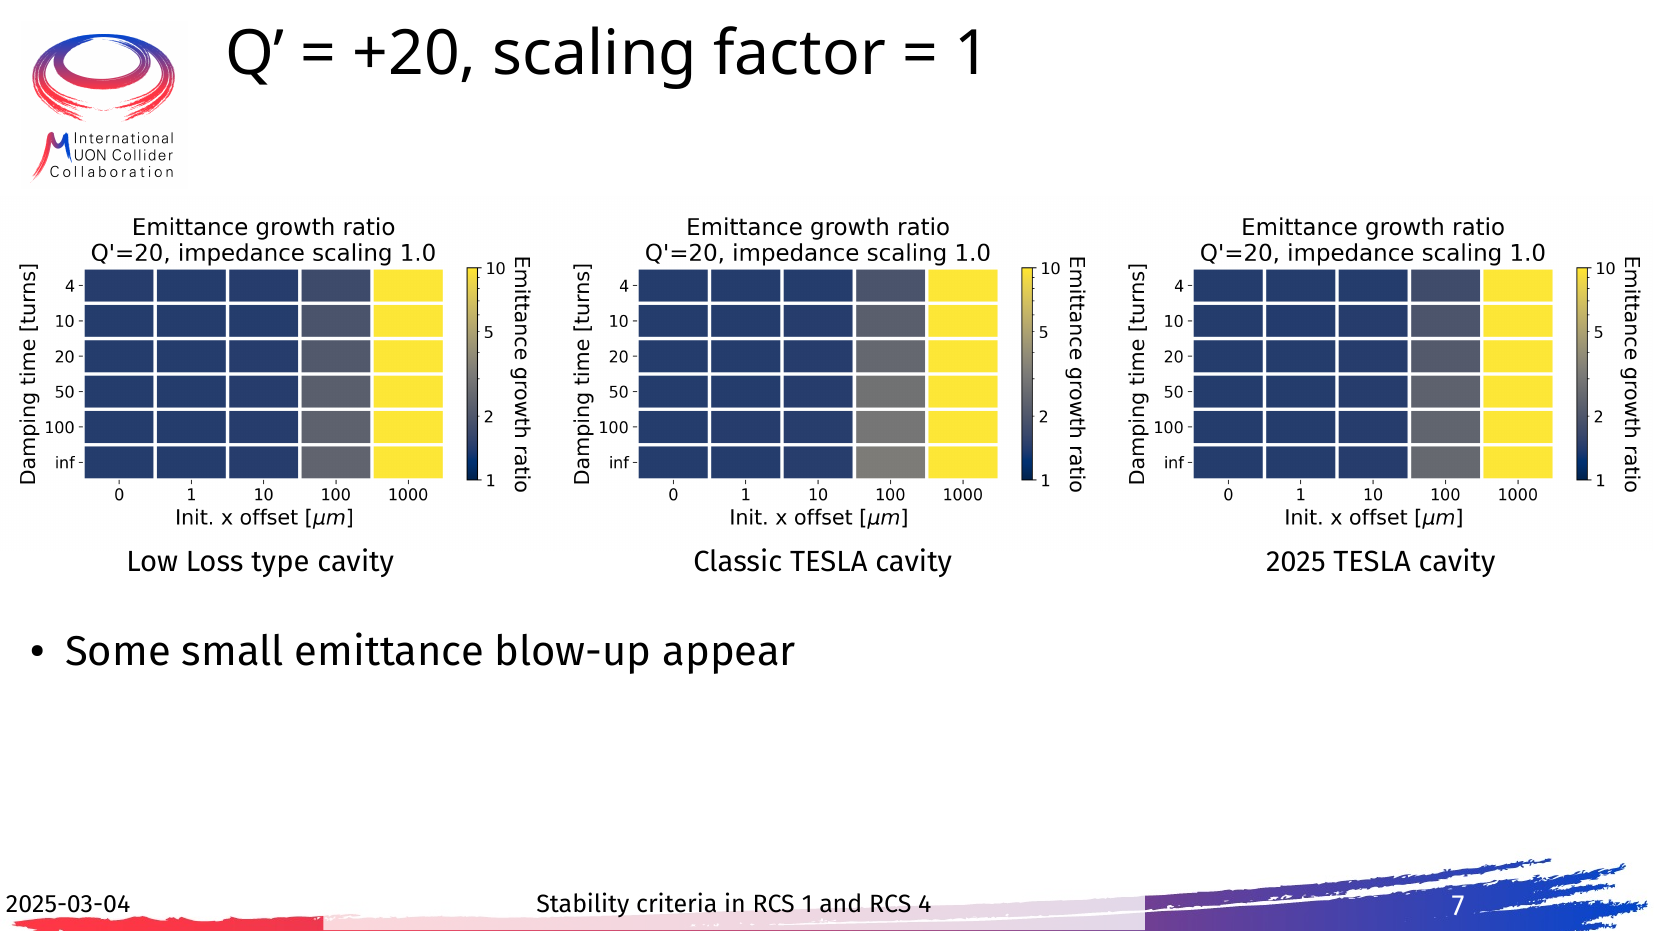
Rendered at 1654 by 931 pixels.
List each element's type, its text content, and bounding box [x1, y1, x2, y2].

picture [1145, 848, 1654, 931]
picture [0, 848, 323, 931]
text_box 2025 TESLA cavity [1251, 536, 1511, 587]
picture [9, 903, 15, 910]
text_box Low Loss type cavity [111, 536, 410, 587]
picture [0, 196, 1654, 551]
picture [21, 21, 188, 189]
text_box Classic TESLA cavity [678, 536, 968, 587]
text_box Some small emittance blow-up appear [15, 619, 1651, 922]
title Q’ = +20, scaling factor = 1 [225, 7, 1571, 196]
